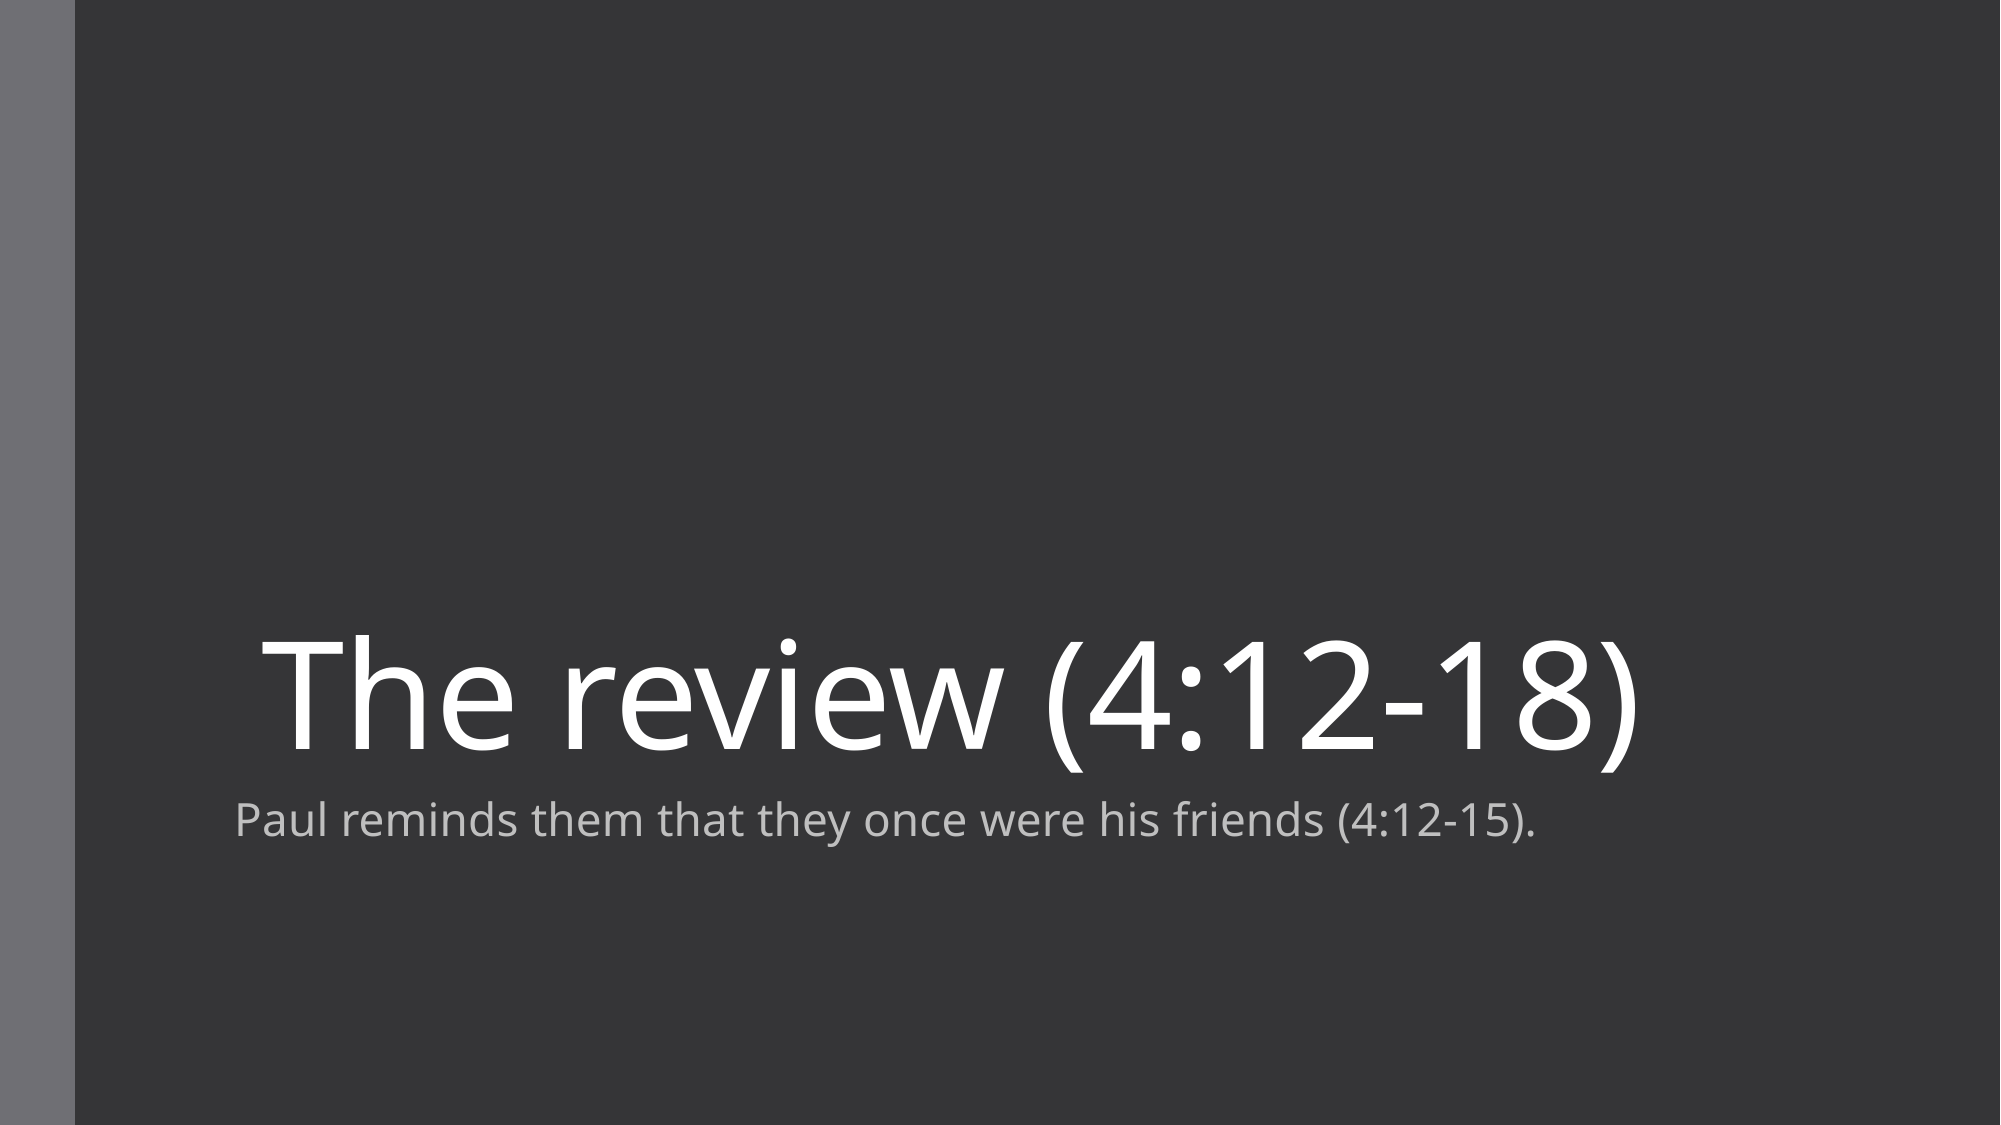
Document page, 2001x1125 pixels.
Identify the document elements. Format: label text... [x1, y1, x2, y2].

title The review (4:12-18) [206, 124, 1752, 787]
subtitle Paul reminds them that they once were his friends (4:12-15). [206, 787, 1752, 1066]
